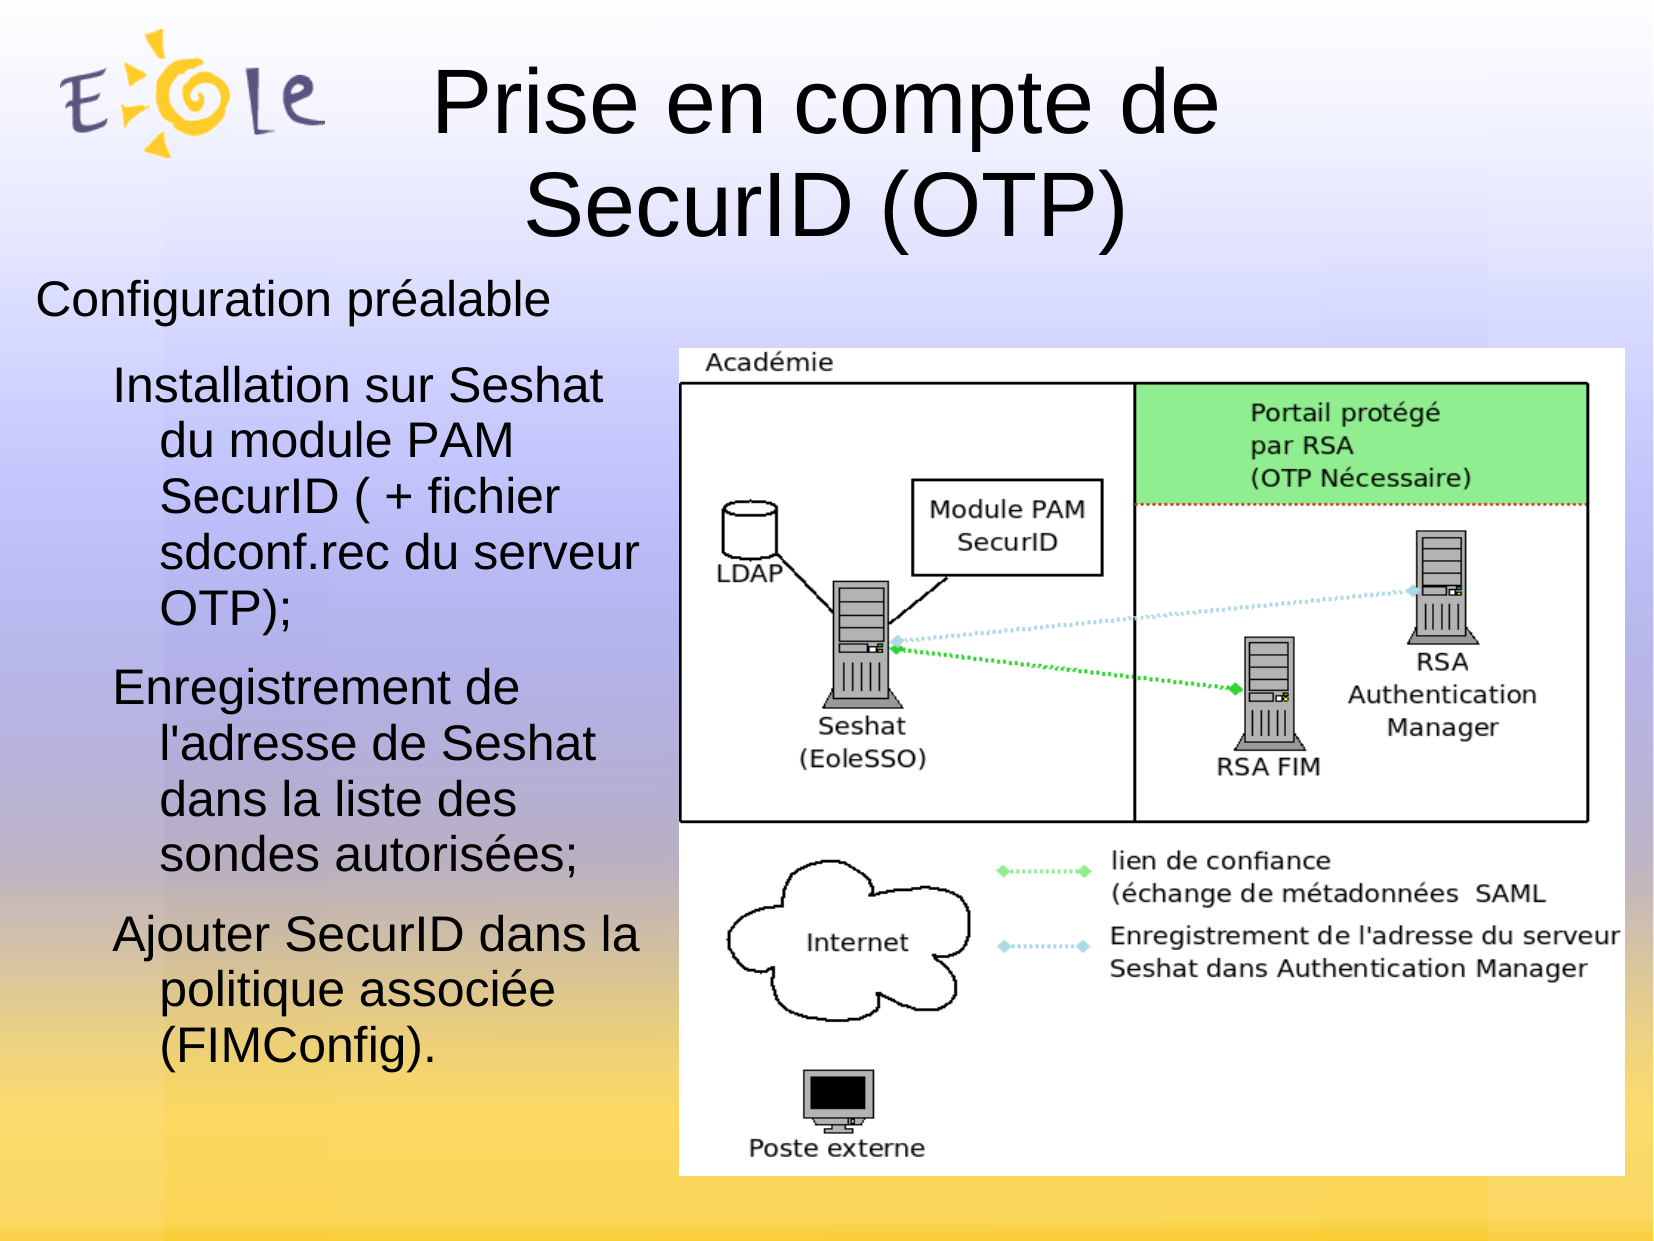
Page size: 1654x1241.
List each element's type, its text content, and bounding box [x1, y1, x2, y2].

picture [0, 0, 1654, 1241]
list Configuration préalable Installation sur Seshat du module PAM SecurID ( + fichier sdconf.rec du serveur OTP); Enregistrement de l'adresse de Seshat dans la liste des sondes autorisées; Ajouter SecurID dans la politique associée (FIMConfig). [17, 271, 668, 1155]
title Prise en compte de SecurID (OTP) [82, 39, 1571, 267]
